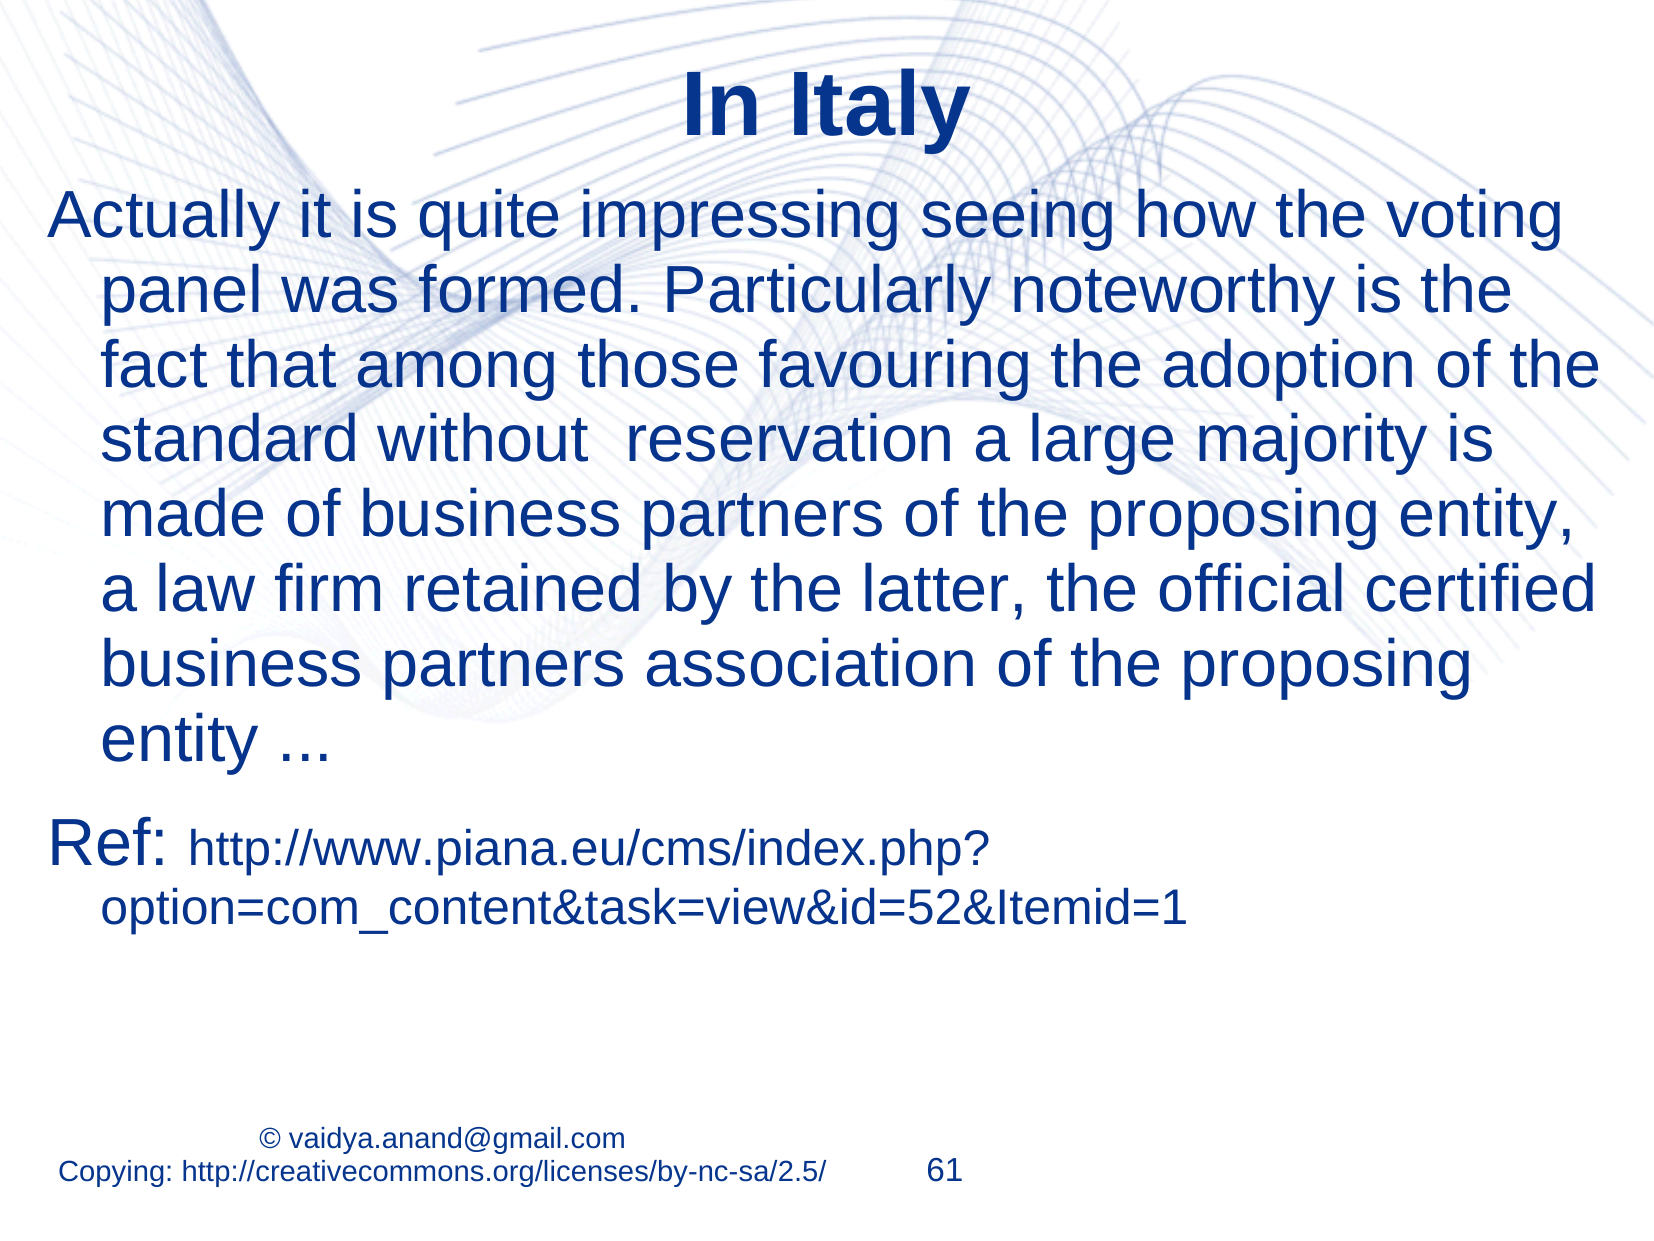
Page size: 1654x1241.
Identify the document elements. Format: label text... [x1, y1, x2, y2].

list Actually it is quite impressing seeing how the voting panel was formed. Particularly noteworthy is the fact that among those favouring the adoption of the standard without reservation a large majority is made of business partners of the proposing entity, a law firm retained by the latter, the official certified business partners association of the proposing entity ... Ref: http://www.piana.eu/cms/index.php?option=com_content&task=view&id=52&Itemid=1 [29, 177, 1625, 1108]
title In Italy [29, 36, 1625, 170]
picture [0, 0, 1654, 1241]
